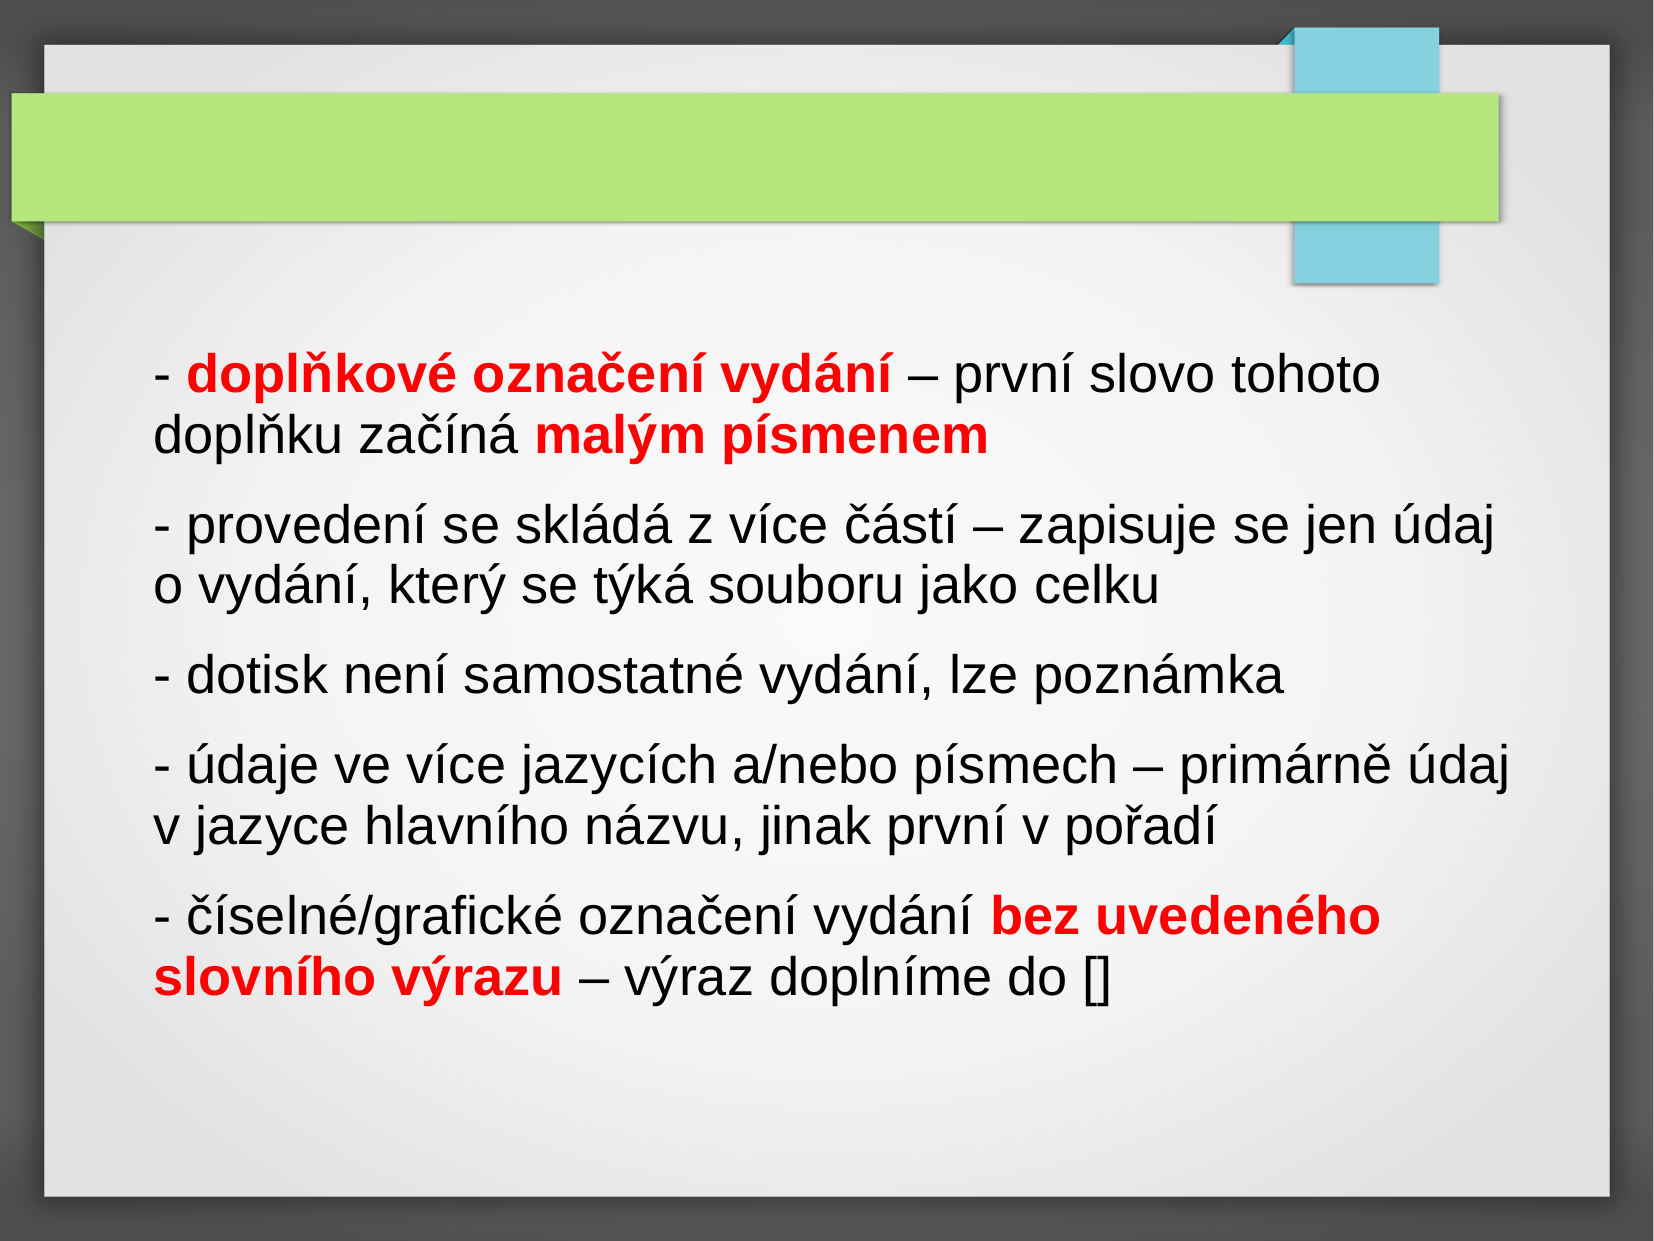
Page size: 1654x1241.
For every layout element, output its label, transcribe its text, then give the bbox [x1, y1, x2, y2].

list - doplňkové označení vydání – první slovo tohoto doplňku začíná malým písmenem - provedení se skládá z více částí – zapisuje se jen údaj o vydání, který se týká souboru jako celku - dotisk není samostatné vydání, lze poznámka - údaje ve více jazycích a/nebo písmech – primárně údaj v jazyce hlavního názvu, jinak první v pořadí - číselné/grafické označení vydání bez uvedeného slovního výrazu – výraz doplníme do [] [82, 343, 1538, 1063]
picture [0, 0, 1654, 1241]
